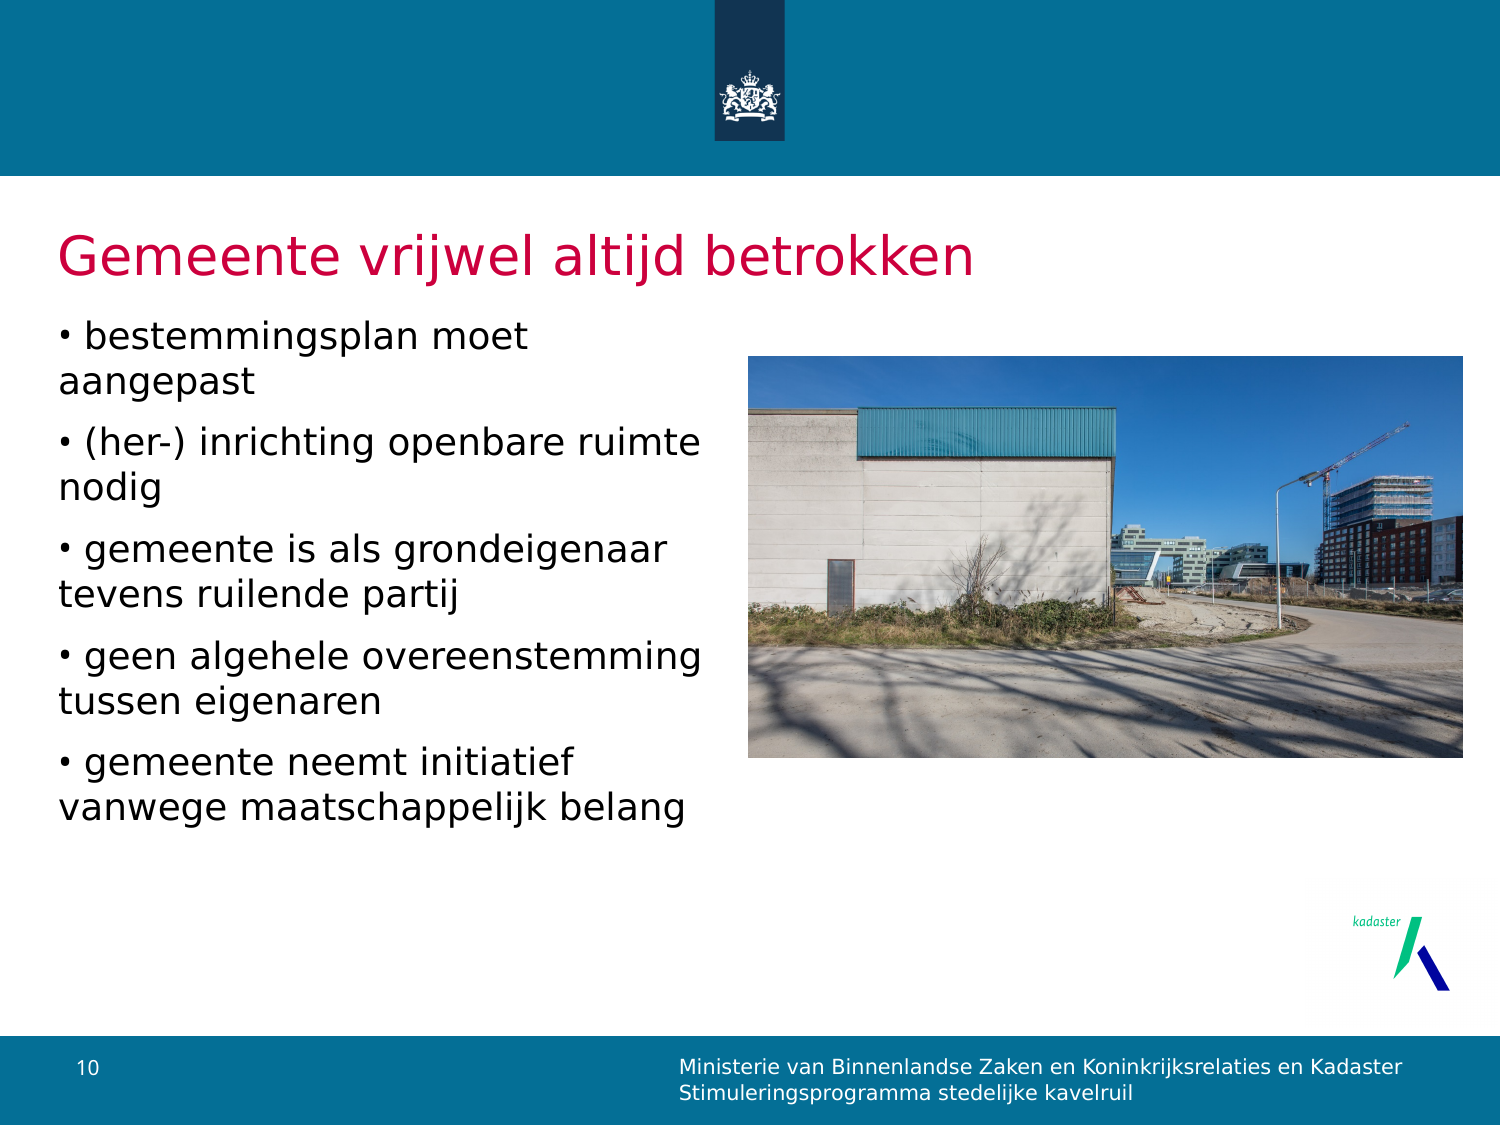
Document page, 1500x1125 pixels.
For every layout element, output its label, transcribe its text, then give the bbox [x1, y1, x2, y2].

picture [1305, 878, 1498, 1028]
picture [748, 356, 1463, 758]
list bestemmingsplan moet aangepast (her-) inrichting openbare ruimte nodig gemeente is als grondeigenaar tevens ruilende partij geen algehele overeenstemming tussen eigenaren gemeente neemt initiatief vanwege maatschappelijk belang [58, 311, 733, 805]
title Gemeente vrijwel altijd betrokken [57, 221, 1439, 287]
text_box [61, 1047, 178, 1107]
text_box Ministerie van Binnenlandse Zaken en Koninkrijksrelaties en Kadaster Stimuleringsprogramma stedelijke kavelruil [663, 1046, 1439, 1117]
